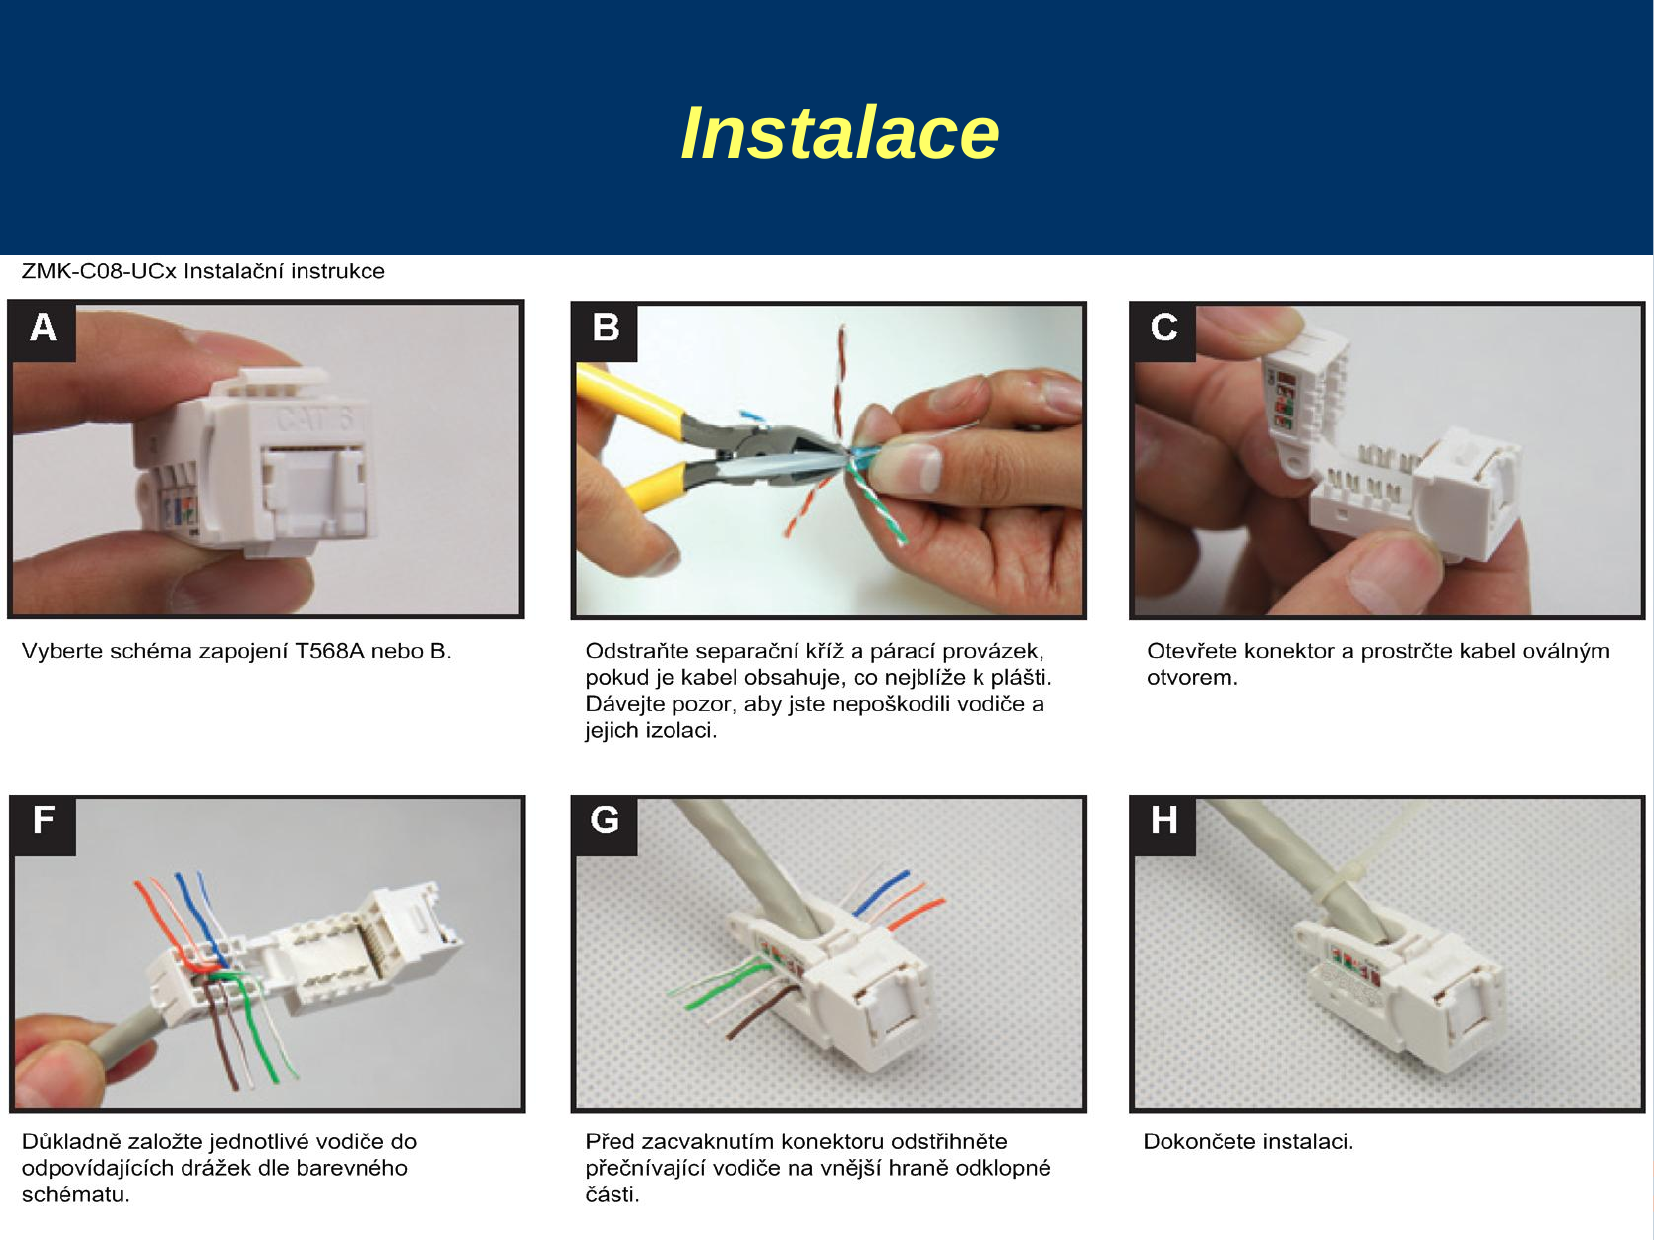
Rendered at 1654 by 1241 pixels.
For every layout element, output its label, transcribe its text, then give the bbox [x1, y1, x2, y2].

picture [0, 255, 1654, 1241]
title Instalace [135, 29, 1548, 237]
